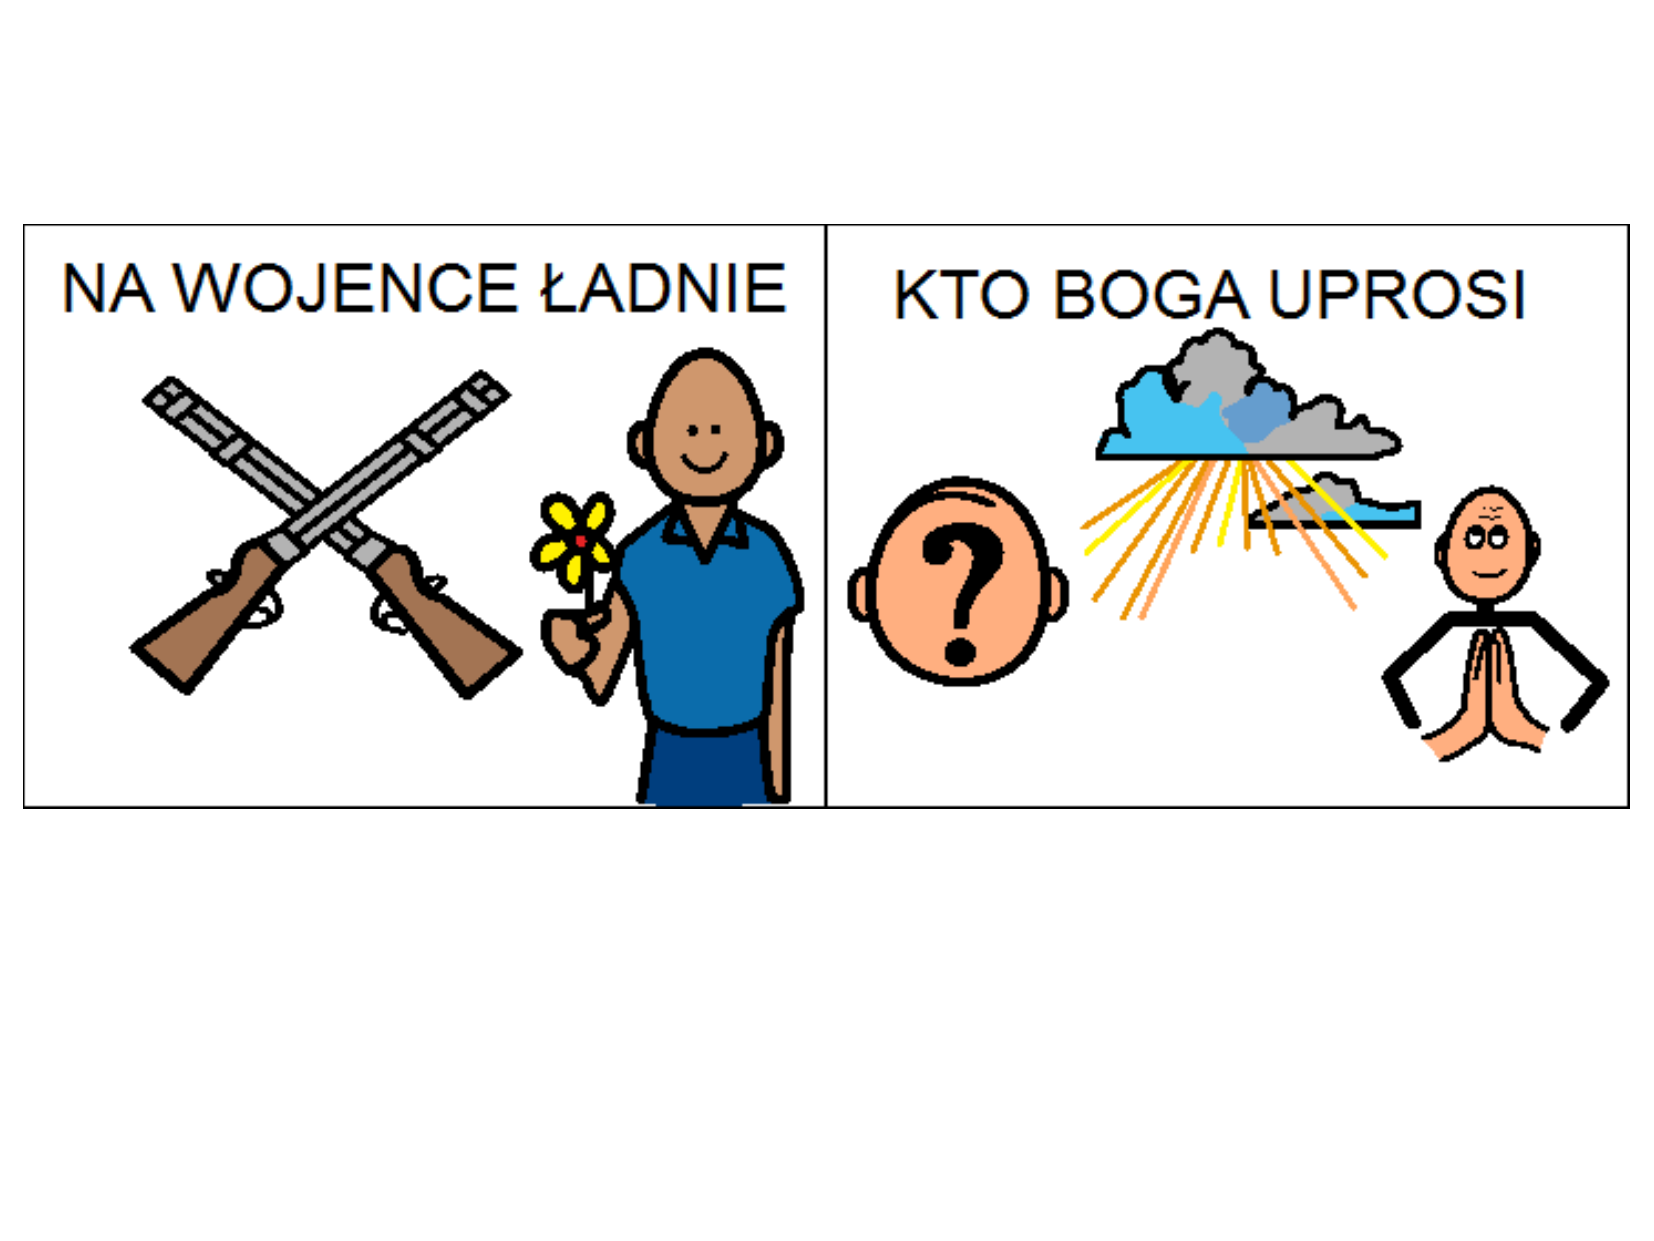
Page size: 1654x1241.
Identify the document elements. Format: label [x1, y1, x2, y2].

chart [326, 532, 826, 709]
picture [23, 224, 1630, 809]
